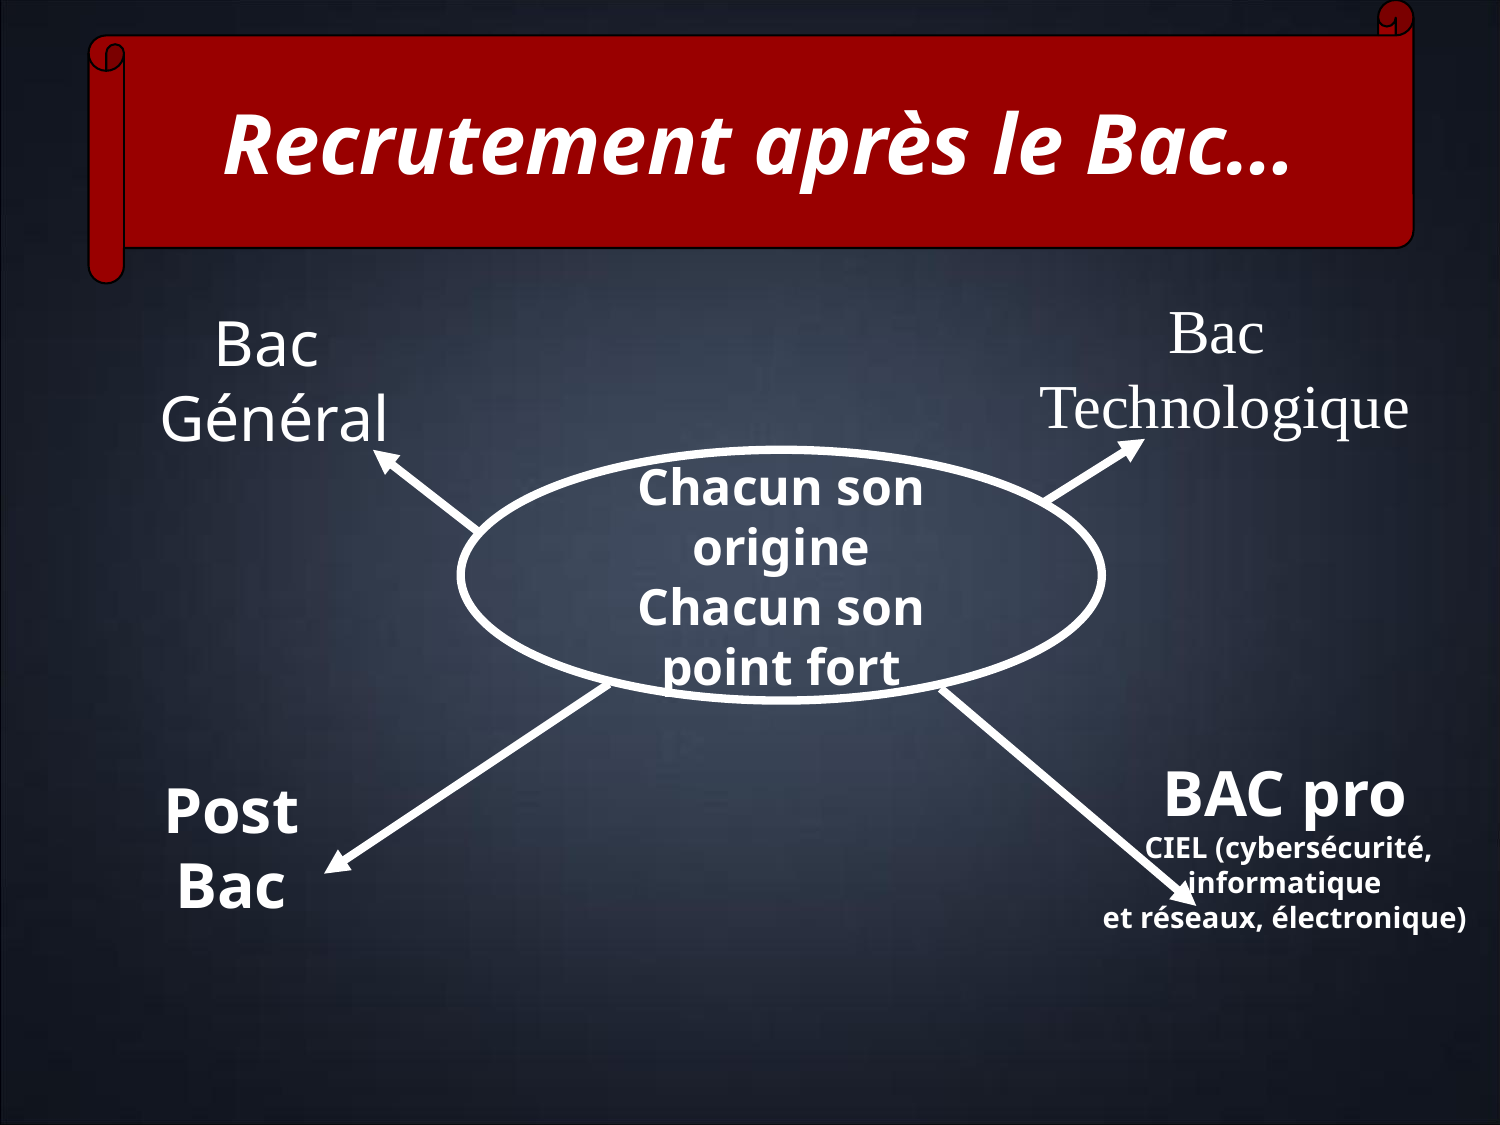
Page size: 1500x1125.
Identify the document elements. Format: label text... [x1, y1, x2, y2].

text_box Bac Général [30, 308, 426, 450]
text_box Chacun son origine Chacun son point fort [460, 449, 1102, 701]
text_box Post Bac [24, 774, 344, 917]
text_box Bac Technologique [976, 301, 1473, 432]
text_box Recrutement après le Bac… [88, 22, 1414, 284]
text_box BAC pro CIEL (cybersécurité, informatique et réseaux, électronique) [1080, 861, 1489, 992]
picture [0, 0, 1500, 1125]
